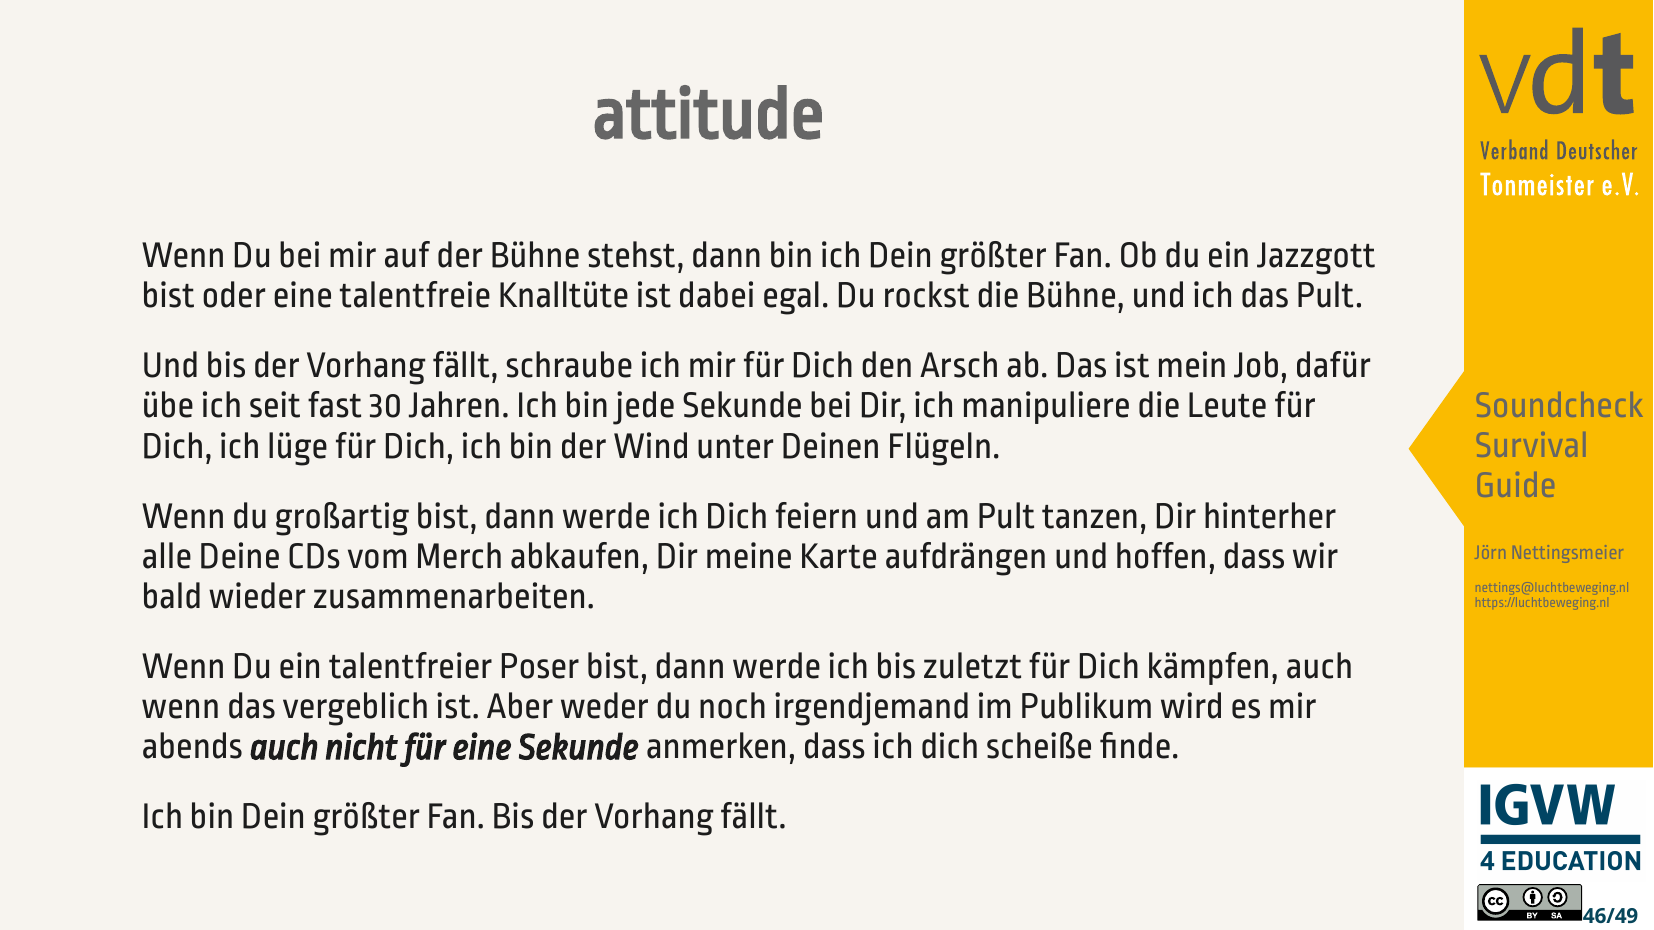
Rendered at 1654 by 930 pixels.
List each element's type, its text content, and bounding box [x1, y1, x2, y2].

list Wenn Du bei mir auf der Bühne stehst, dann bin ich Dein größter Fan. Ob du ein Jazzgott bist oder eine talentfreie Knalltüte ist dabei egal. Du rockst die Bühne, und ich das Pult. Und bis der Vorhang fällt, schraube ich mir für Dich den Arsch ab. Das ist mein Job, dafür übe ich seit fast 30 Jahren. Ich bin jede Sekunde bei Dir, ich manipuliere die Leute für Dich, ich lüge für Dich, ich bin der Wind unter Deinen Flügeln. Wenn du großartig bist, dann werde ich Dich feiern und am Pult tanzen, Dir hinterher alle Deine CDs vom Merch abkaufen, Dir meine Karte aufdrängen und hoffen, dass wir bald wieder zusammenarbeiten. Wenn Du ein talentfreier Poser bist, dann werde ich bis zuletzt für Dich kämpfen, auch wenn das vergeblich ist. Aber weder du noch irgendjemand im Publikum wird es mir abends auch nicht für eine Sekunde anmerken, dass ich dich scheiße finde. Ich bin Dein größter Fan. Bis der Vorhang fällt. [141, 236, 1394, 905]
picture [1477, 780, 1646, 882]
title attitude [82, 37, 1335, 193]
